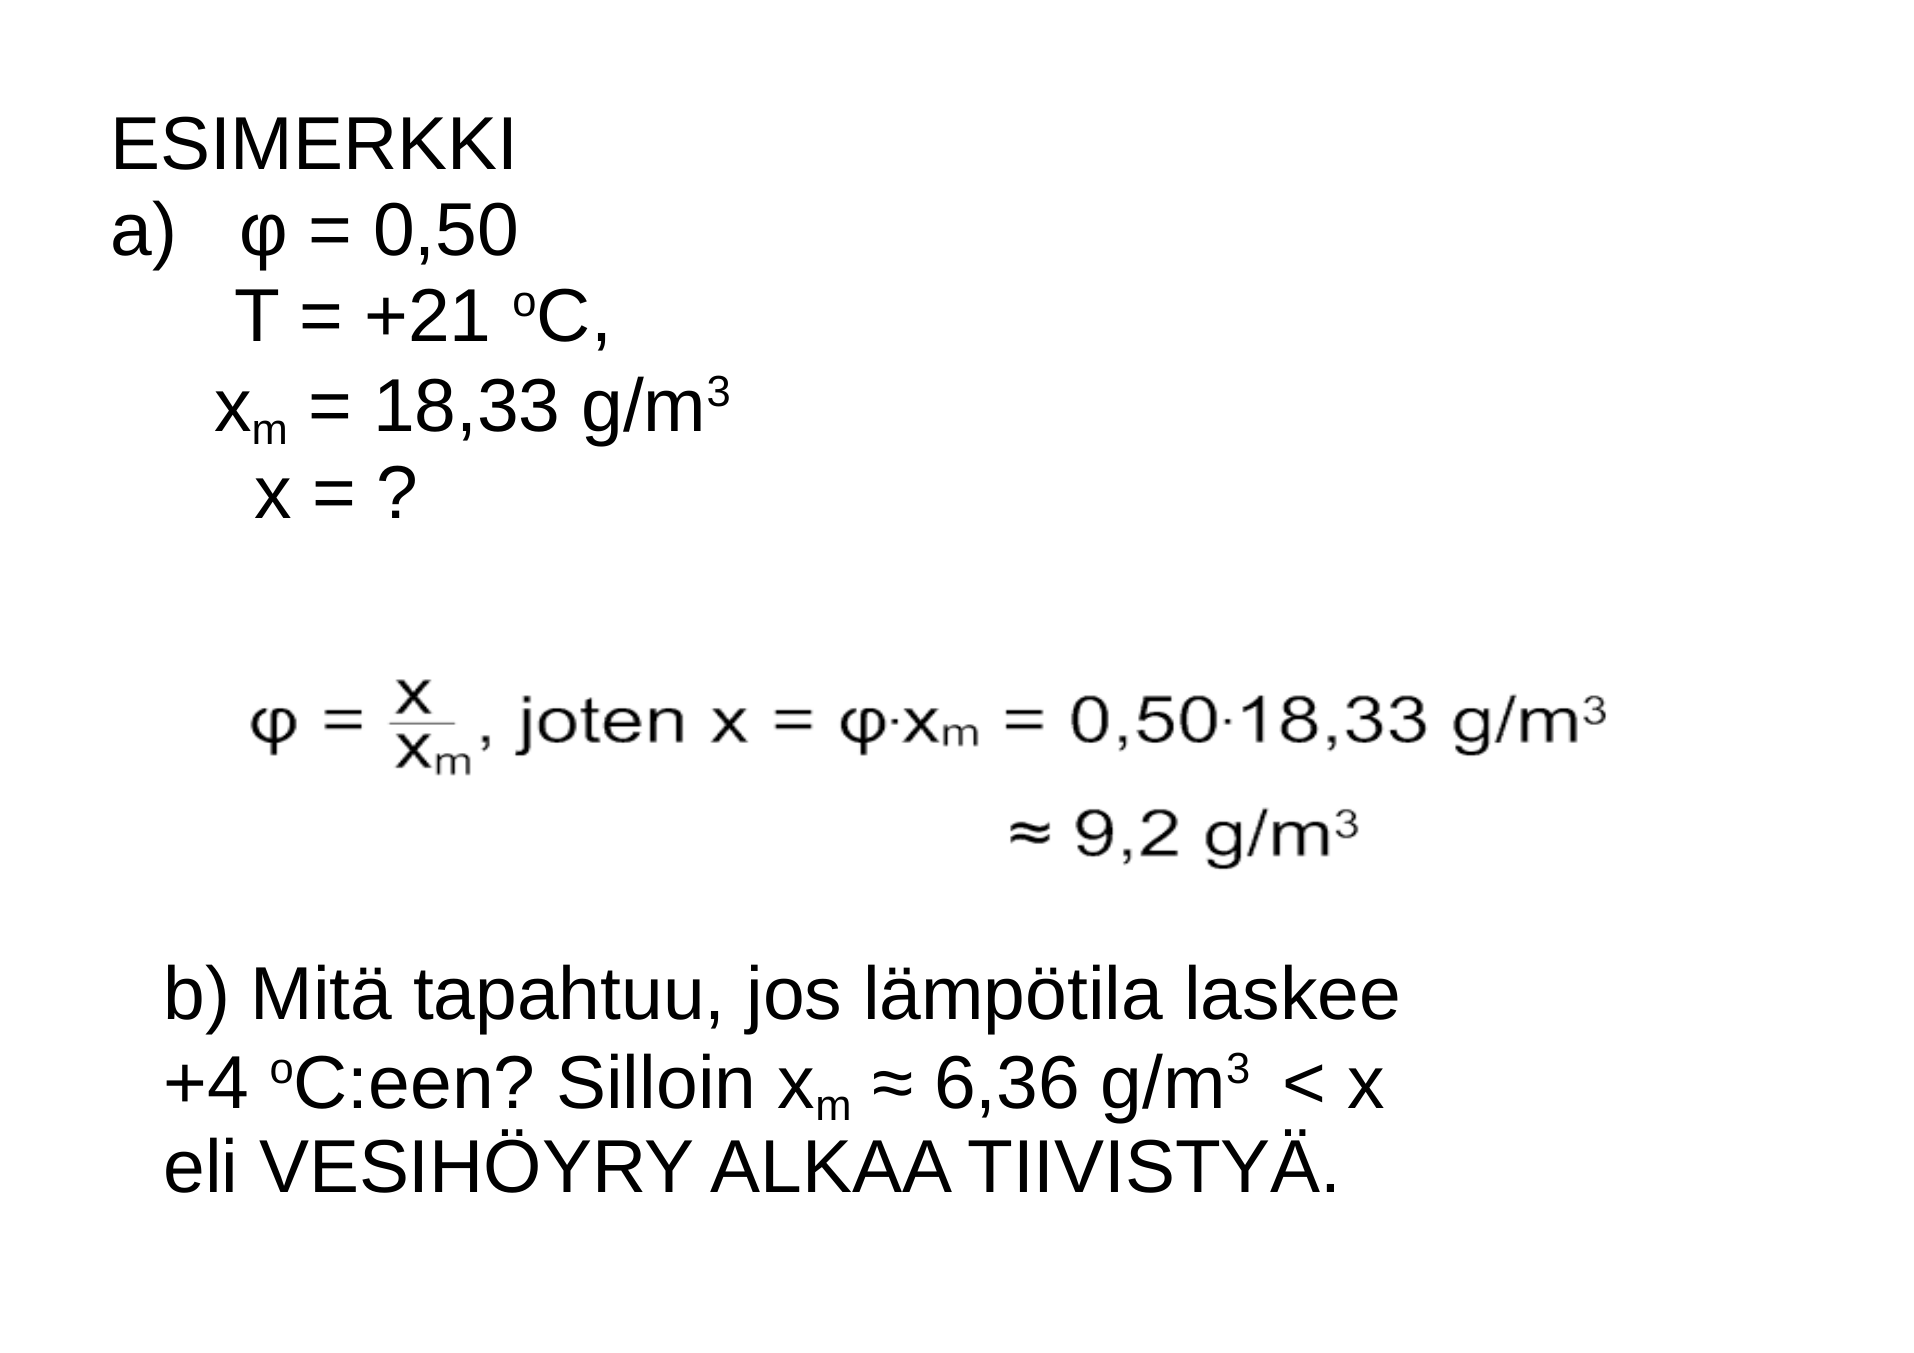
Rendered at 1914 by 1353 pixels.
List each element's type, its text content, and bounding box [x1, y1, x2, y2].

picture [184, 617, 1695, 902]
text_box b) Mitä tapahtuu, jos lämpötila laskee +4 oC:een? Silloin xm ≈ 6,36 g/m3 < x eli VESIHÖYRY ALKAA TIIVISTYÄ. [148, 940, 1640, 1238]
text_box ESIMERKKI a) φ = 0,50 T = +21 oC, xm = 18,33 g/m3 x = ? [95, 90, 1685, 580]
